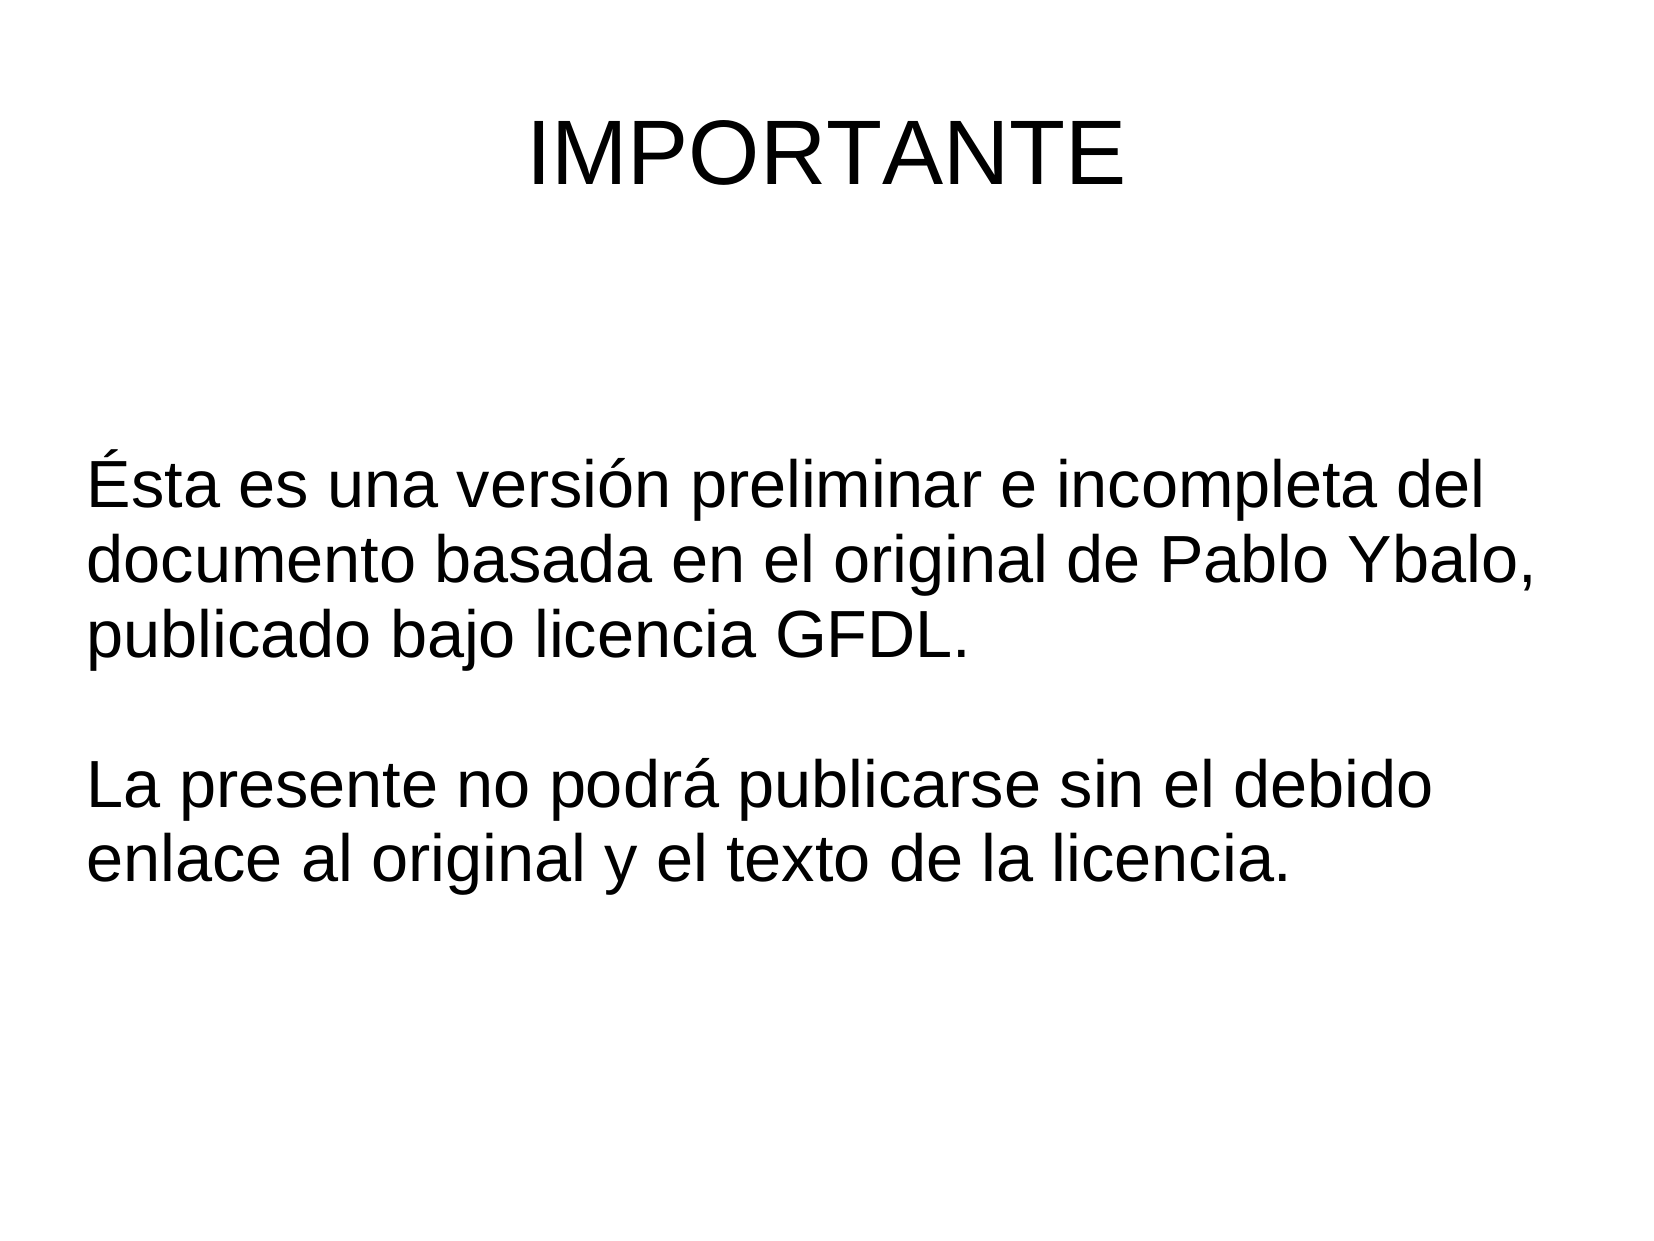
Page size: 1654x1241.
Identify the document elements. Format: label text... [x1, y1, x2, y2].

title IMPORTANTE [82, 49, 1571, 257]
subtitle Ésta es una versión preliminar e incompleta del documento basada en el original de Pablo Ybalo, publicado bajo licencia GFDL. La presente no podrá publicarse sin el debido enlace al original y el texto de la licencia. [86, 262, 1576, 1082]
